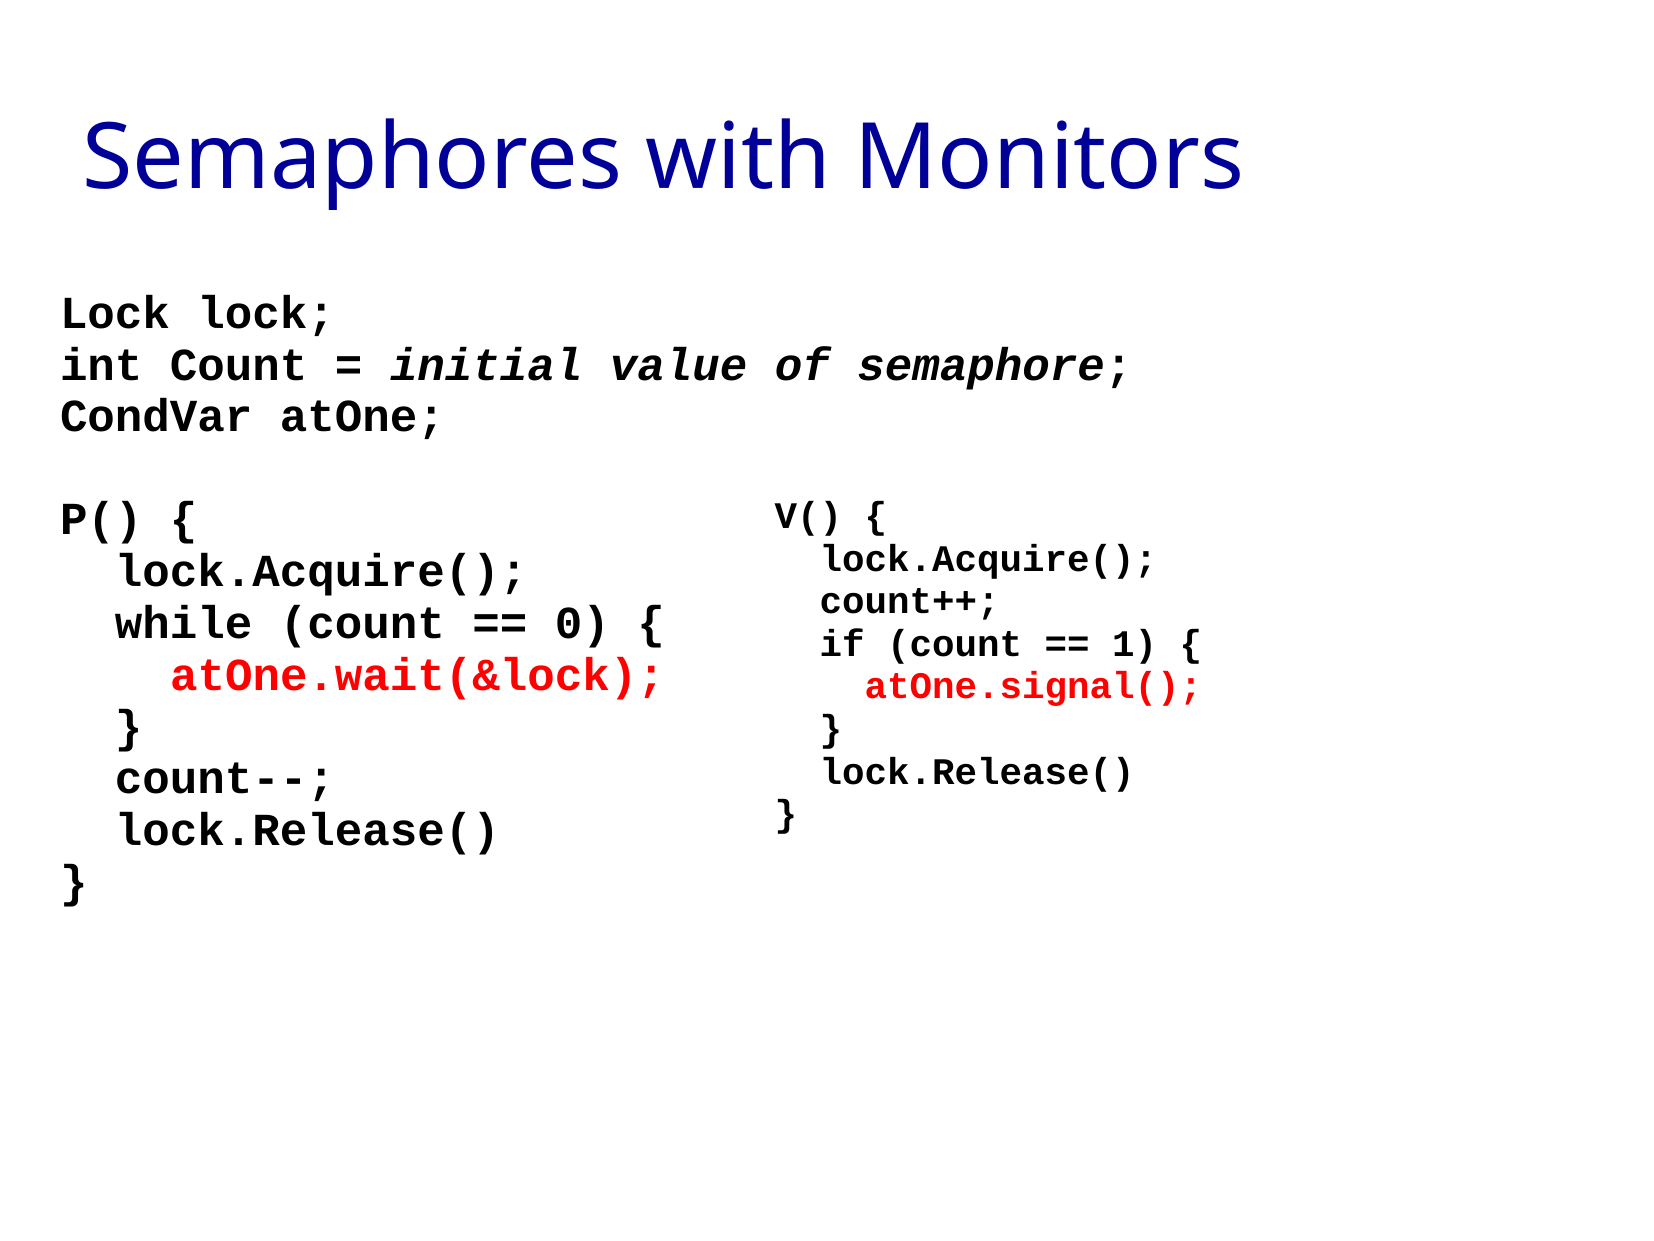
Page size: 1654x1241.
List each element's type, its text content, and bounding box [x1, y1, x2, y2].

title Semaphores with Monitors [82, 49, 1571, 257]
text_box V() { lock.Acquire(); count++; if (count == 1) { atOne.signal(); } lock.Release() } [759, 447, 1615, 931]
list Lock lock; int Count = initial value of semaphore; CondVar atOne; P() { lock.Acquire(); while (count == 0) { atOne.wait(&lock); } count--; lock.Release() } [60, 290, 1571, 1096]
